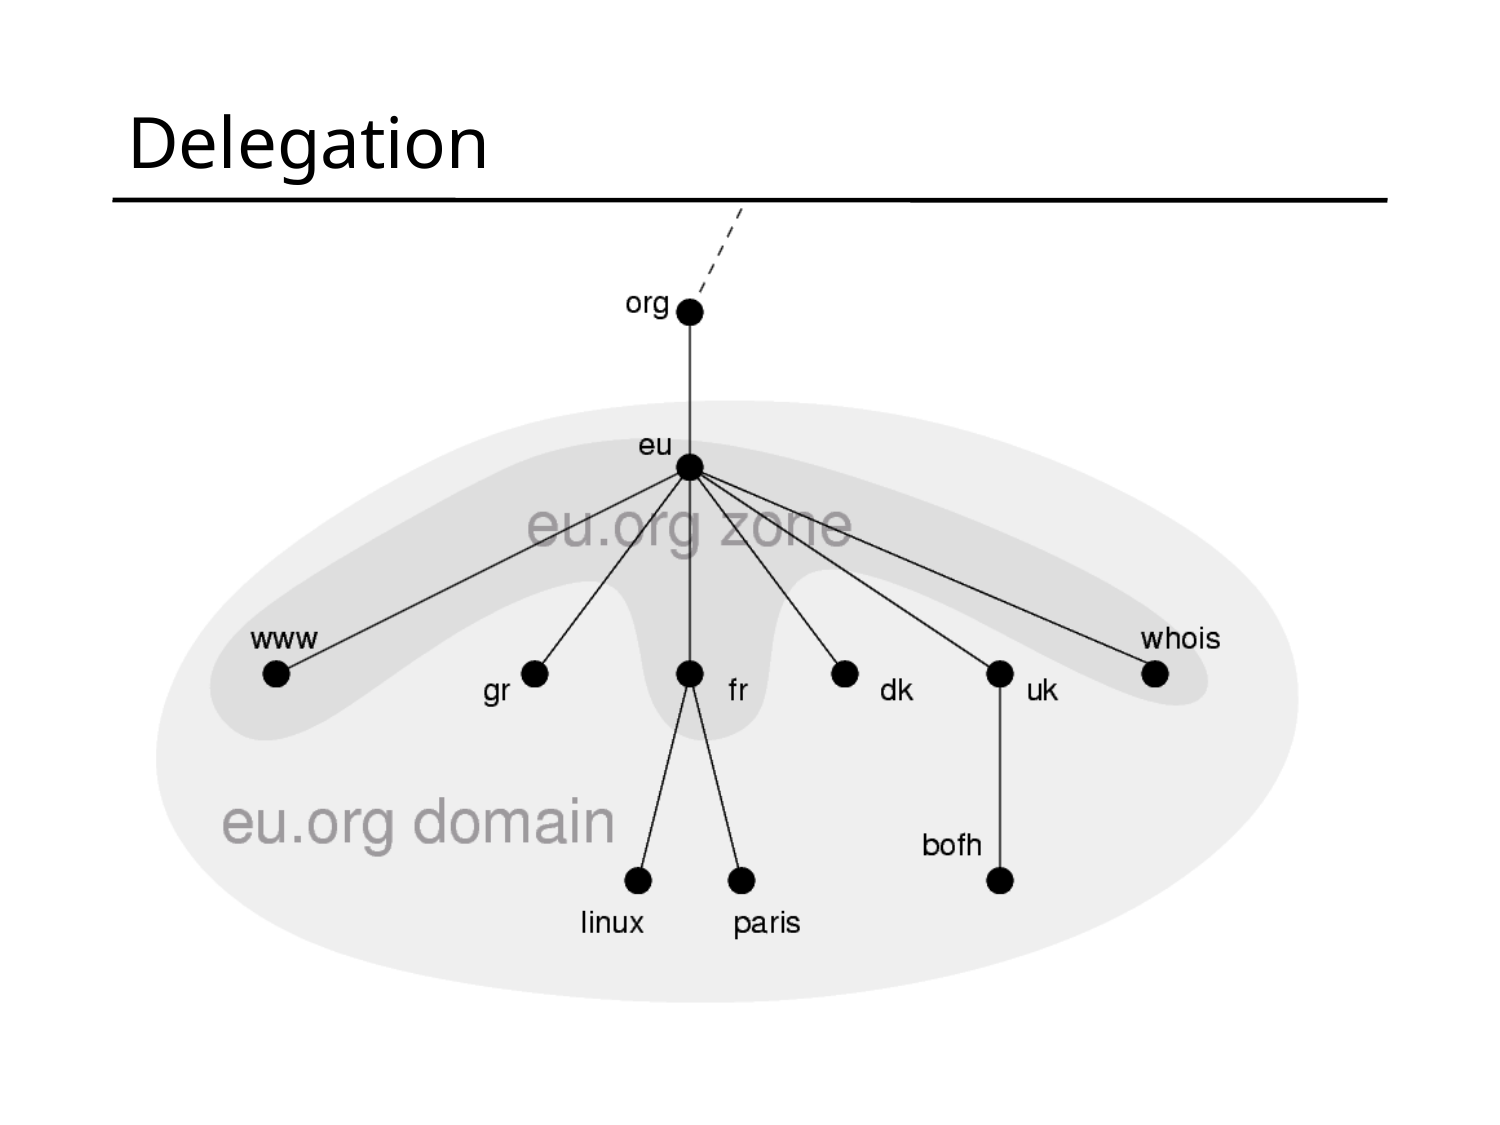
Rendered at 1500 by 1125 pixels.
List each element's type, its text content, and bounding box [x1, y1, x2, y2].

title Delegation [112, 75, 1388, 213]
picture [0, 0, 1500, 1125]
